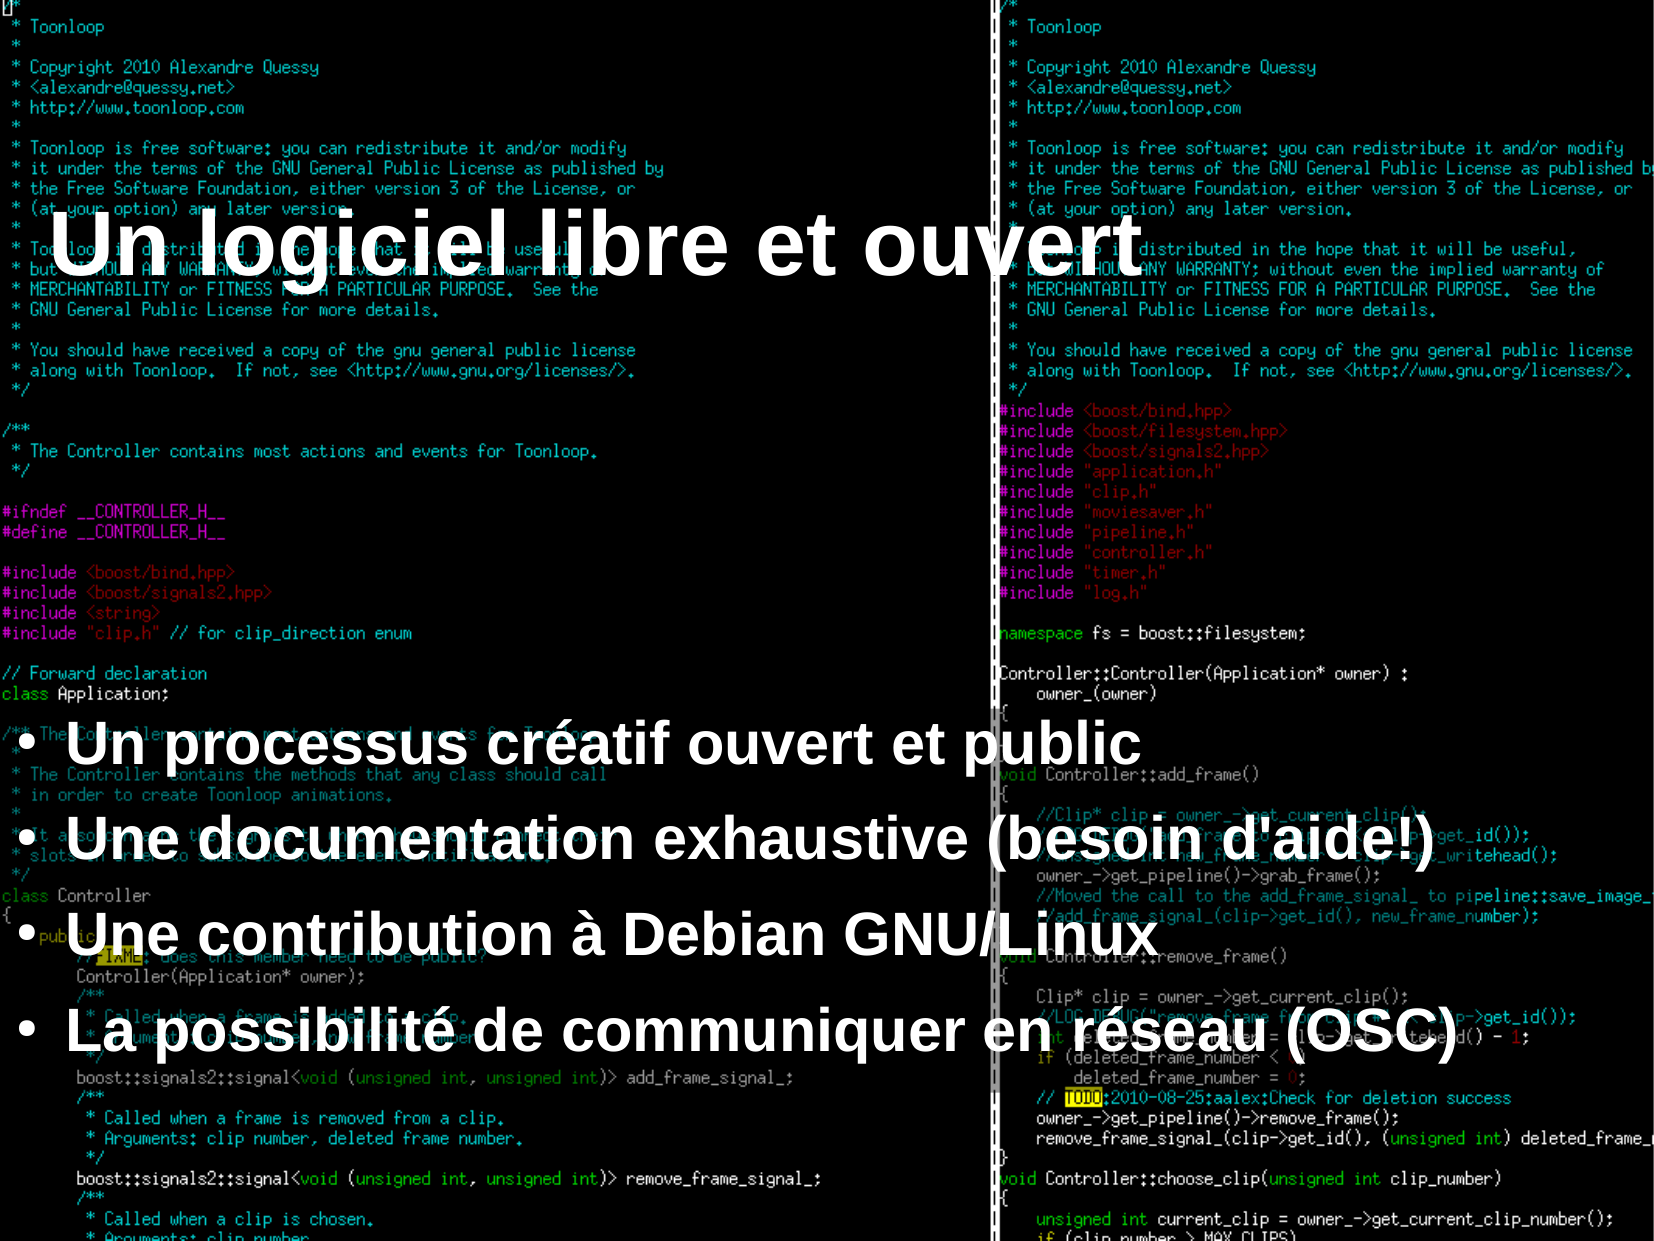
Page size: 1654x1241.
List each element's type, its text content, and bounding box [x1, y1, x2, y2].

list Un processus créatif ouvert et public Une documentation exhaustive (besoin d'aide!) Une contribution à Debian GNU/Linux La possibilité de communiquer en réseau (OSC) [0, 708, 1489, 1100]
title Un logiciel libre et ouvert [0, 147, 1341, 340]
picture [0, 0, 1654, 1241]
